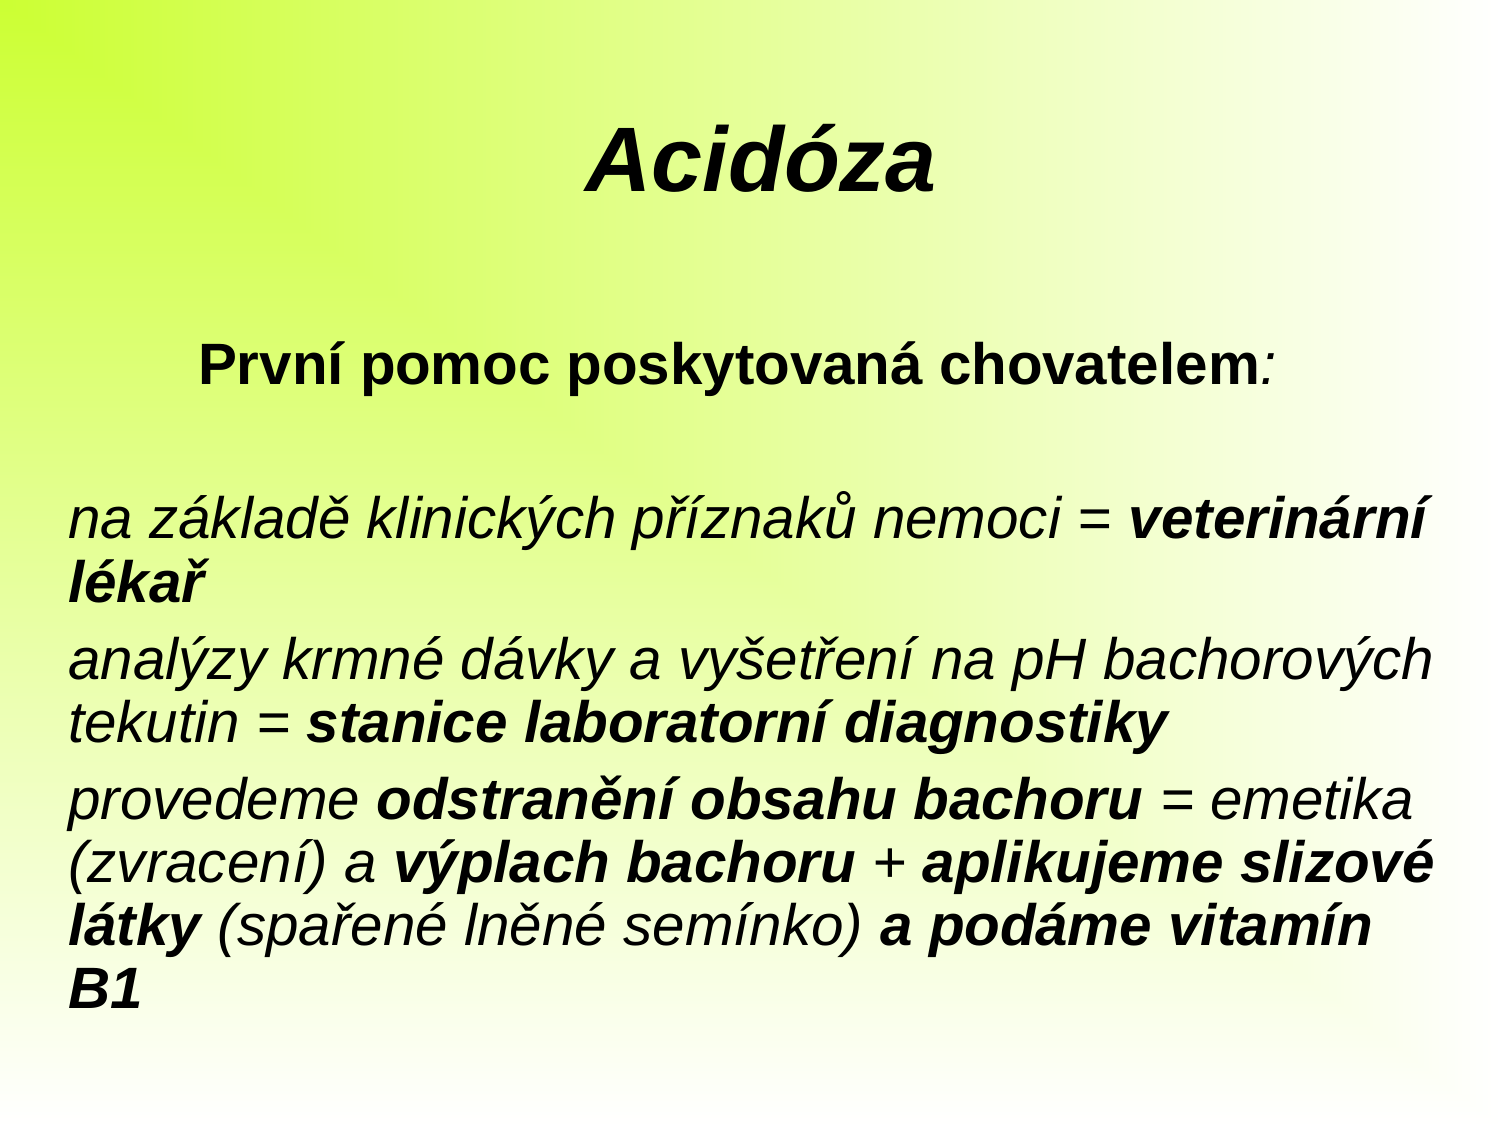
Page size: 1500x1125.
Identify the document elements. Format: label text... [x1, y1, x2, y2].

text_box První pomoc poskytovaná chovatelem: na základě klinických příznaků nemoci = veterinární lékař analýzy krmné dávky a vyšetření na pH bachorových tekutin = stanice laboratorní diagnostiky provedeme odstranění obsahu bachoru = emetika (zvracení) a výplach bachoru + aplikujeme slizové látky (spařené lněné semínko) a podáme vitamín B1 [53, 326, 1459, 1107]
picture [0, 0, 1500, 1125]
title Acidóza [123, 90, 1399, 221]
